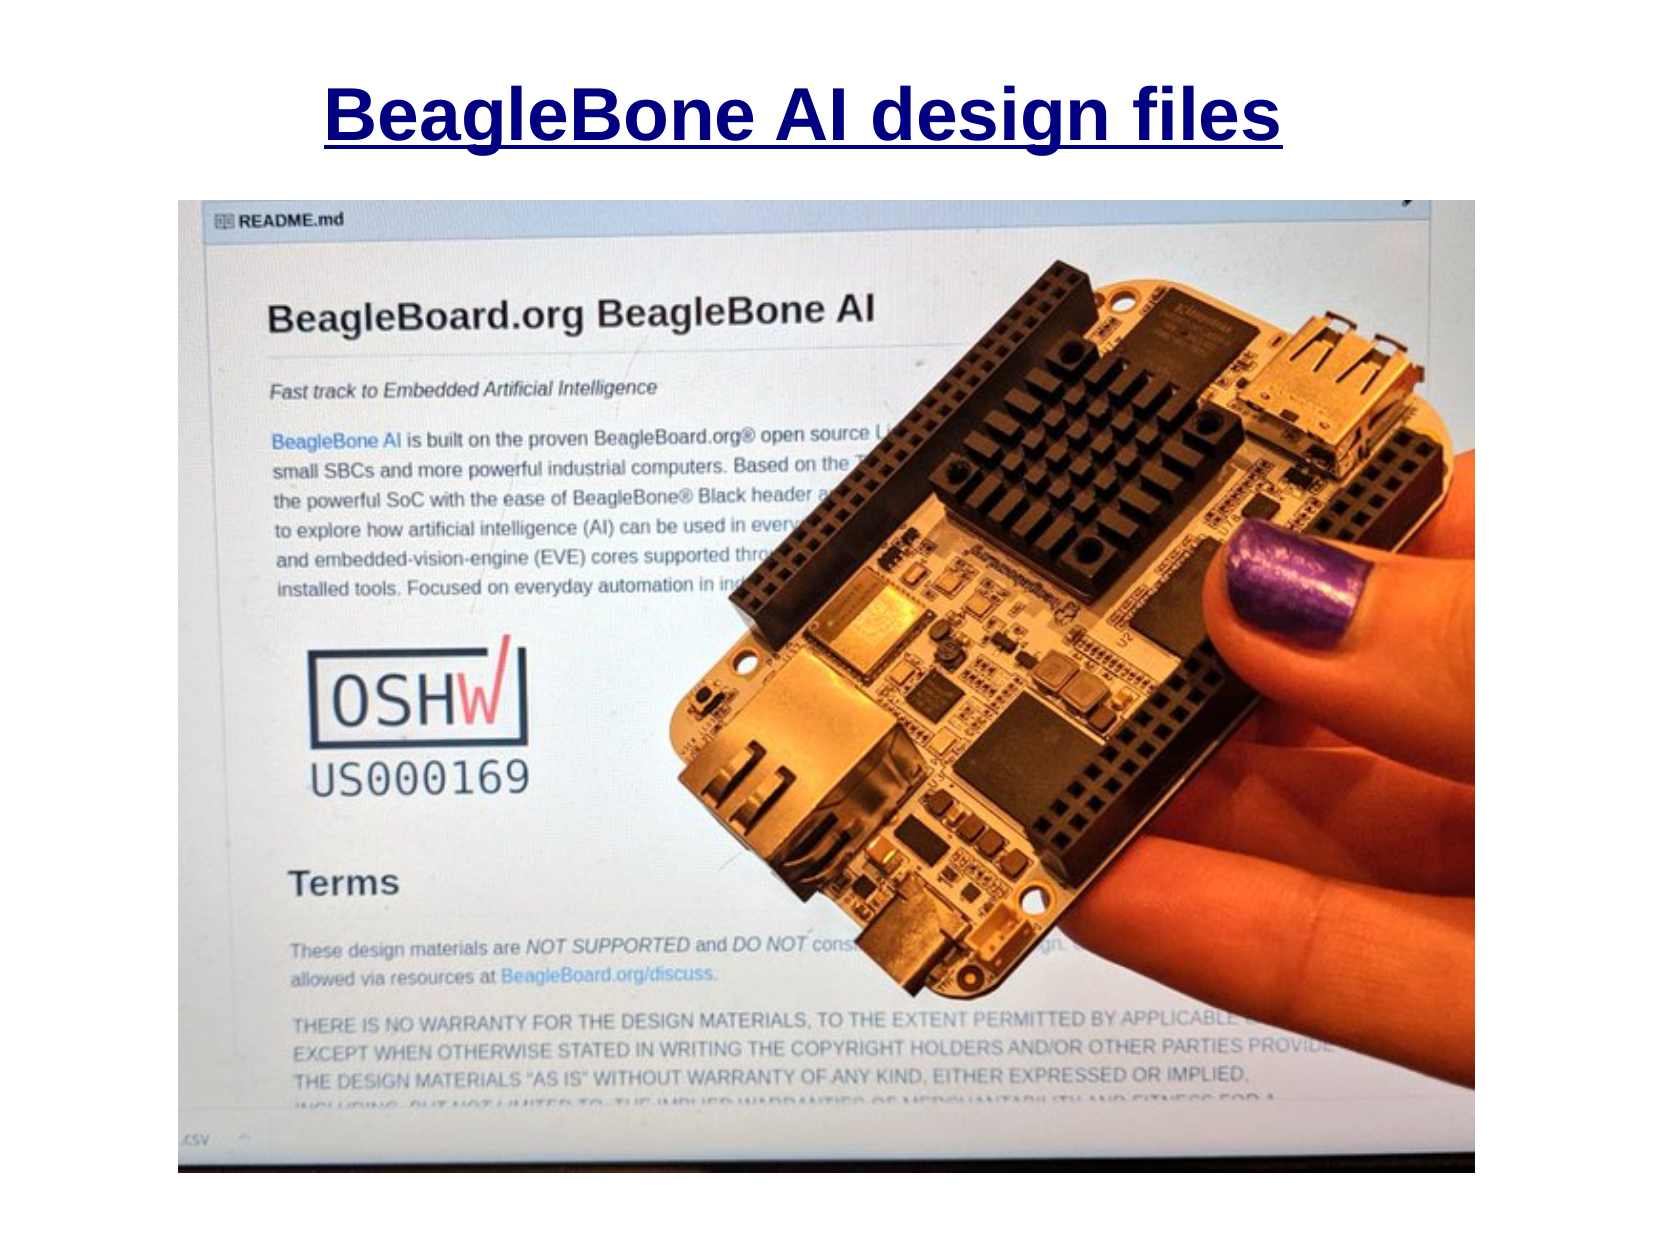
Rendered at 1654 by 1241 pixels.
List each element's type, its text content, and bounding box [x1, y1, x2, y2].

picture [178, 200, 1475, 1173]
list BeagleBone AI design files [323, 72, 1654, 792]
